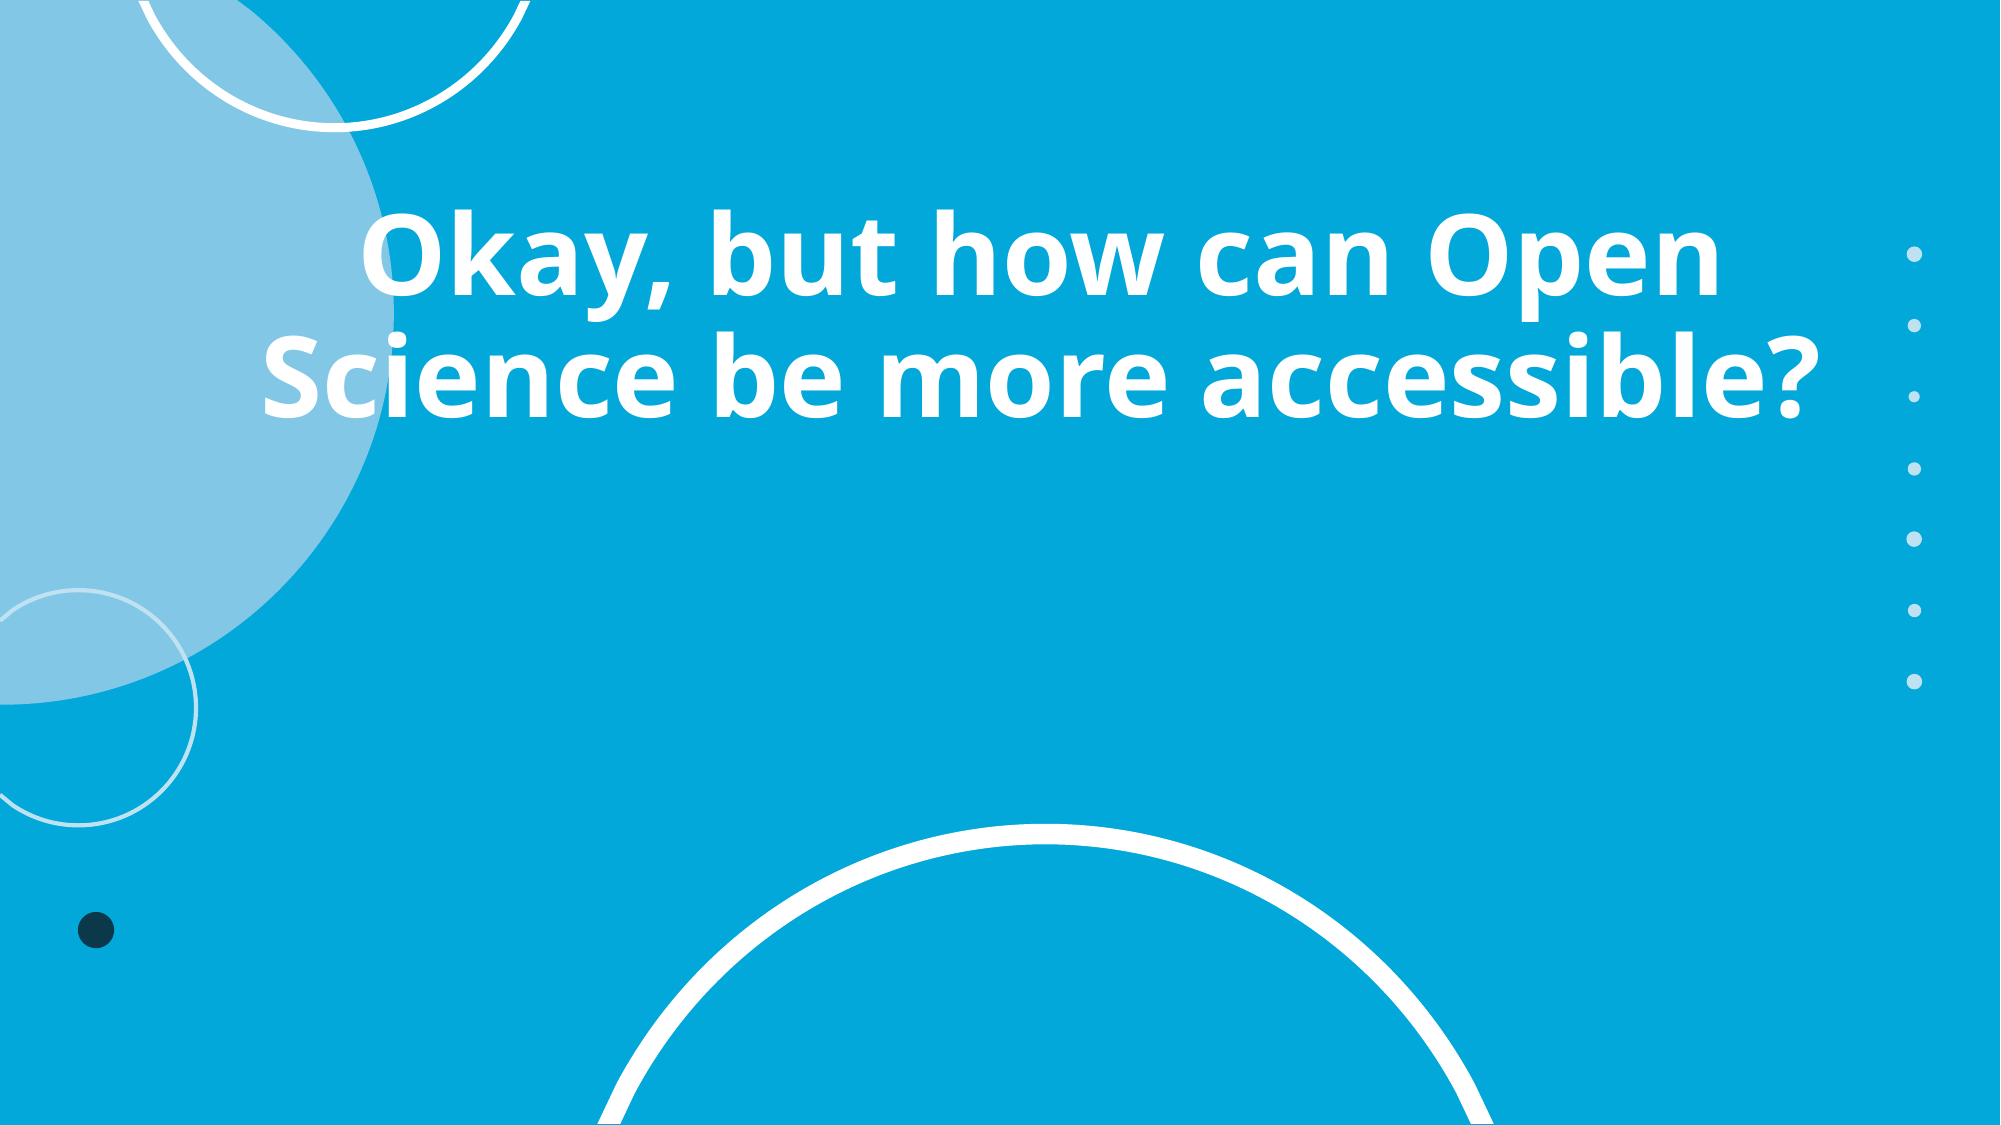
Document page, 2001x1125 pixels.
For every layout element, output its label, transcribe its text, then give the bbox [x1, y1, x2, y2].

title Okay, but how can Open Science be more accessible? [325, 360, 1675, 765]
